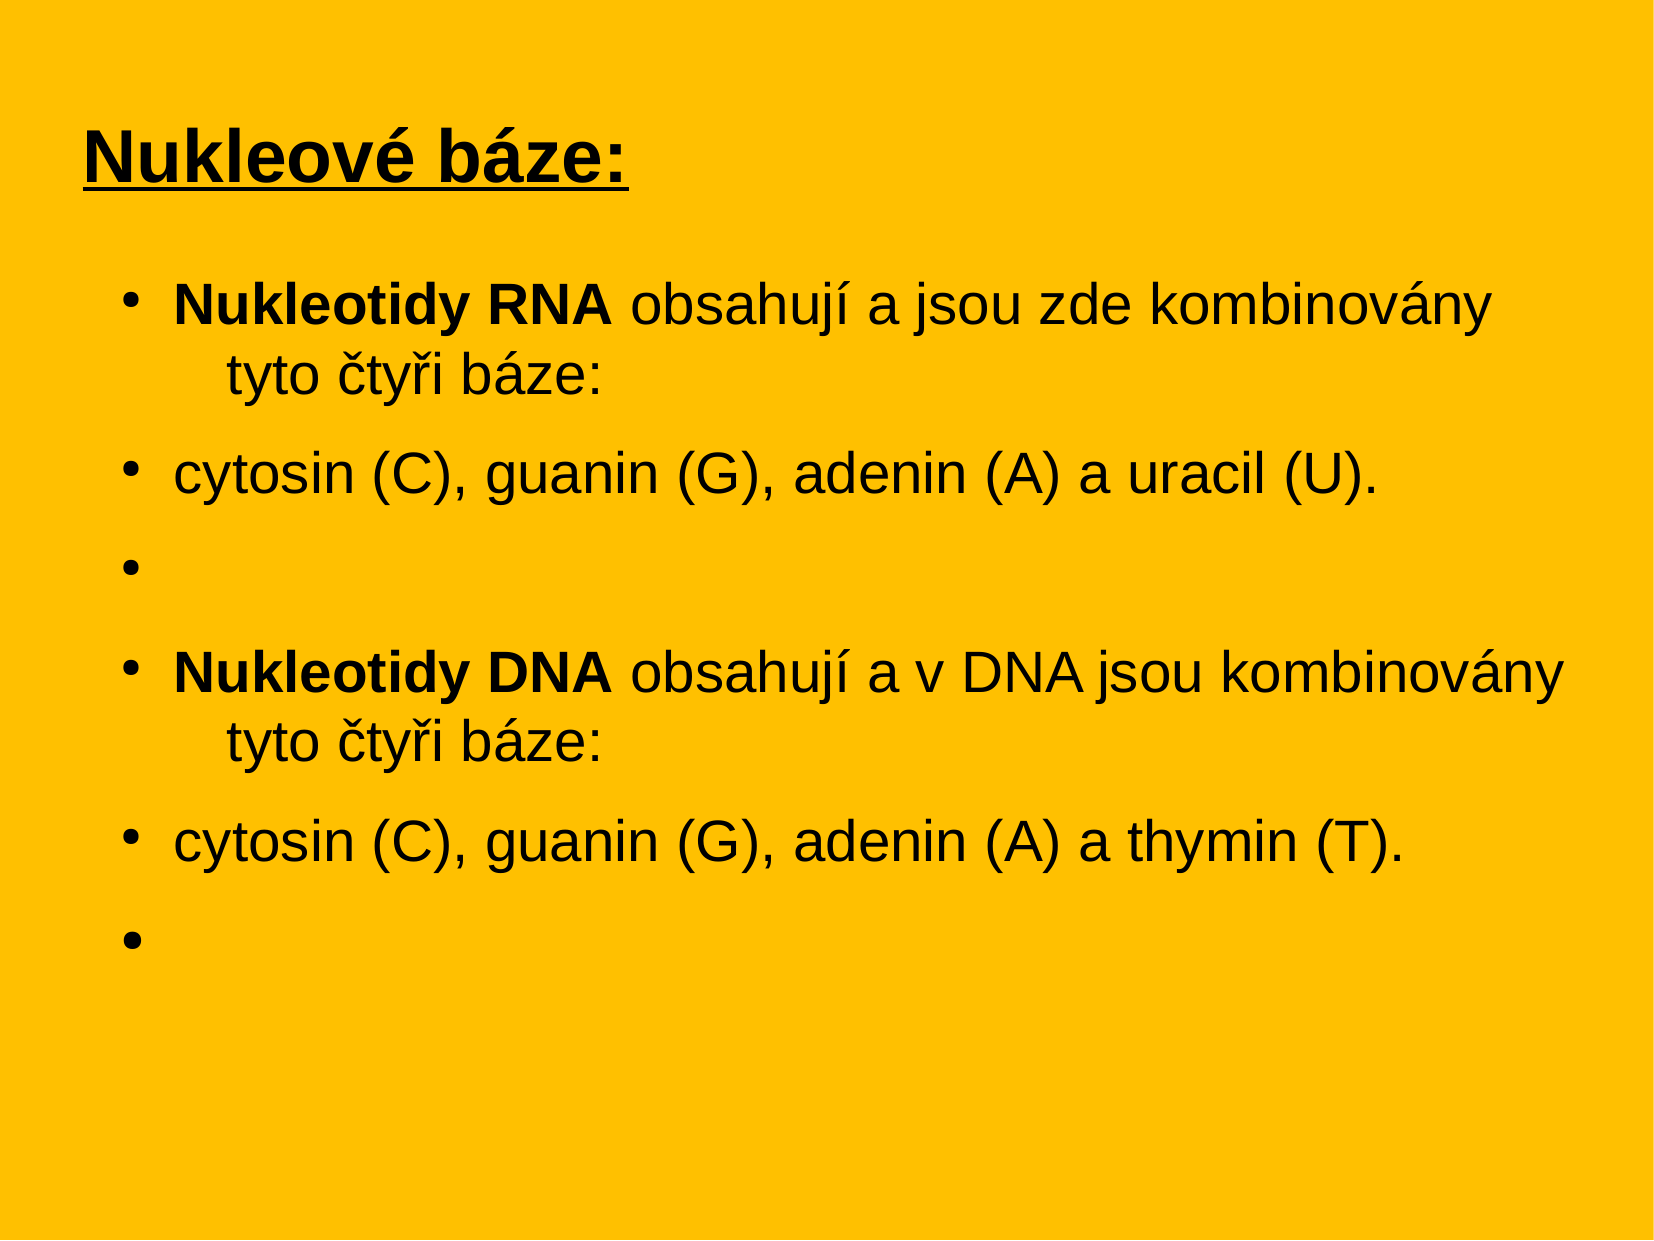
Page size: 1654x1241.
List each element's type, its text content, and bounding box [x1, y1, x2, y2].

list Nukleotidy RNA obsahují a jsou zde kombinovány tyto čtyři báze: cytosin (C), guanin (G), adenin (A) a uracil (U). Nukleotidy DNA obsahují a v DNA jsou kombinovány tyto čtyři báze: cytosin (C), guanin (G), adenin (A) a thymin (T). [85, 265, 1574, 1085]
title Nukleové báze: [82, 49, 1571, 257]
